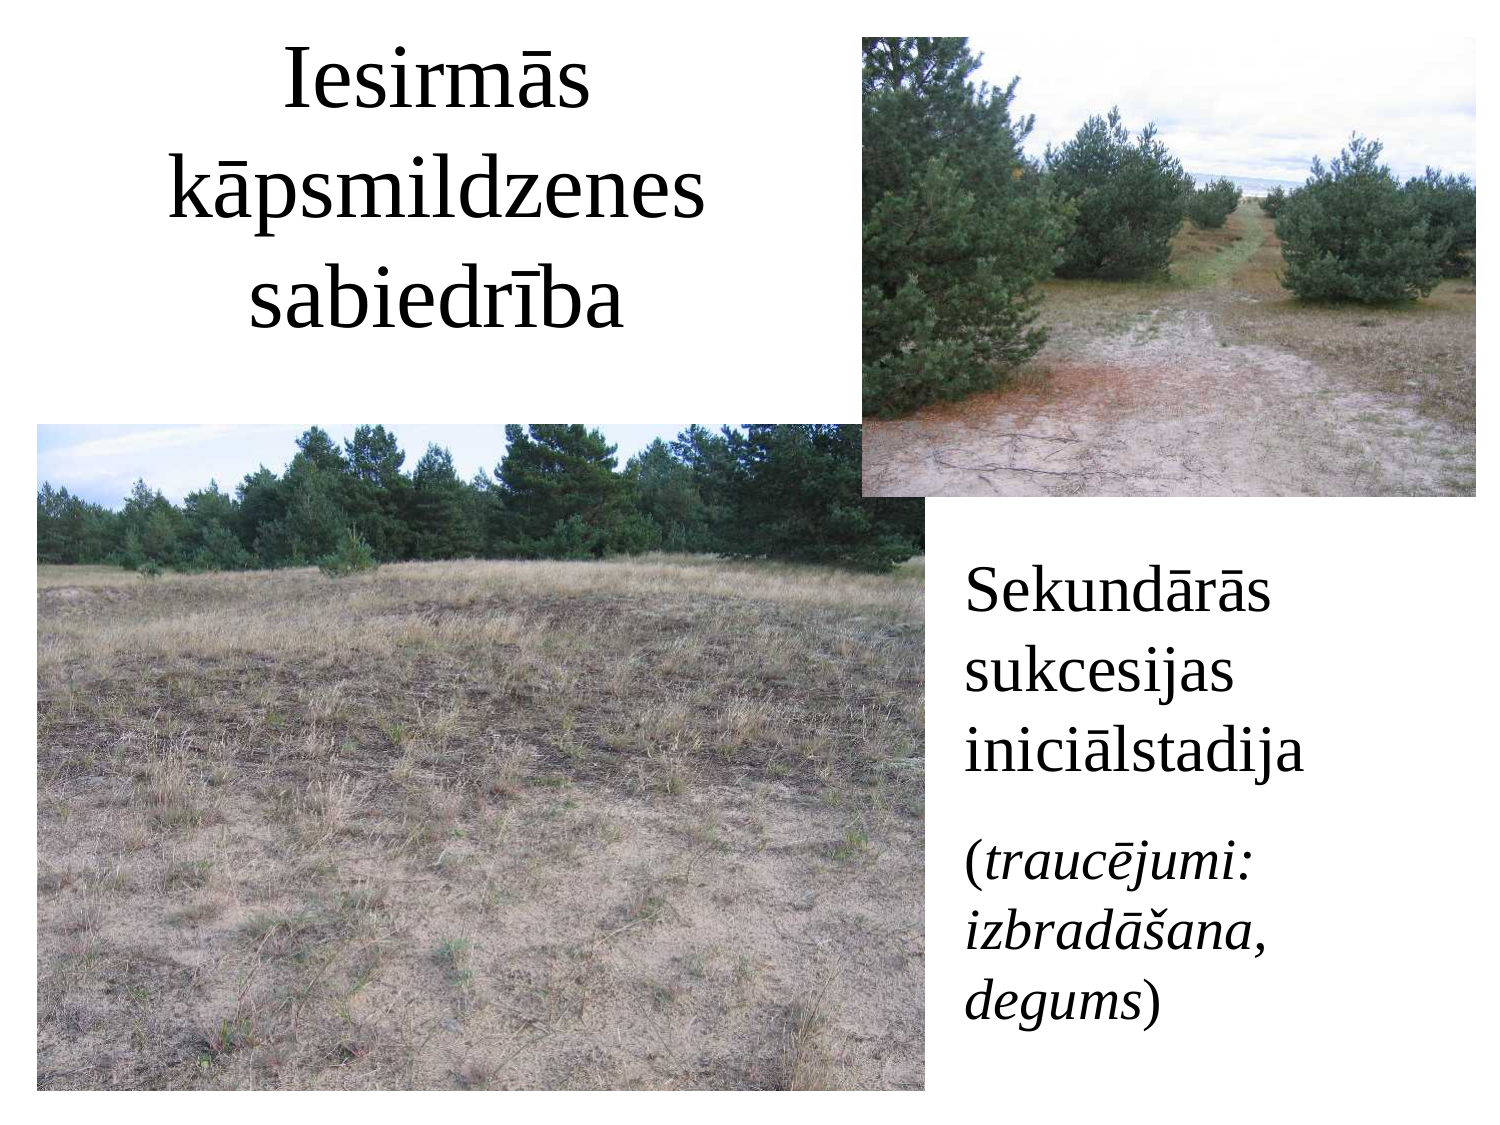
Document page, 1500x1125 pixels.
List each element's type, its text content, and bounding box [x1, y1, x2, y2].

picture [37, 37, 1476, 1091]
title Iesirmās kāpsmildzenes sabiedrība [87, 8, 788, 354]
text_box Sekundārās sukcesijas iniciālstadija (traucējumi: izbradāšana, degums) [950, 537, 1476, 1040]
